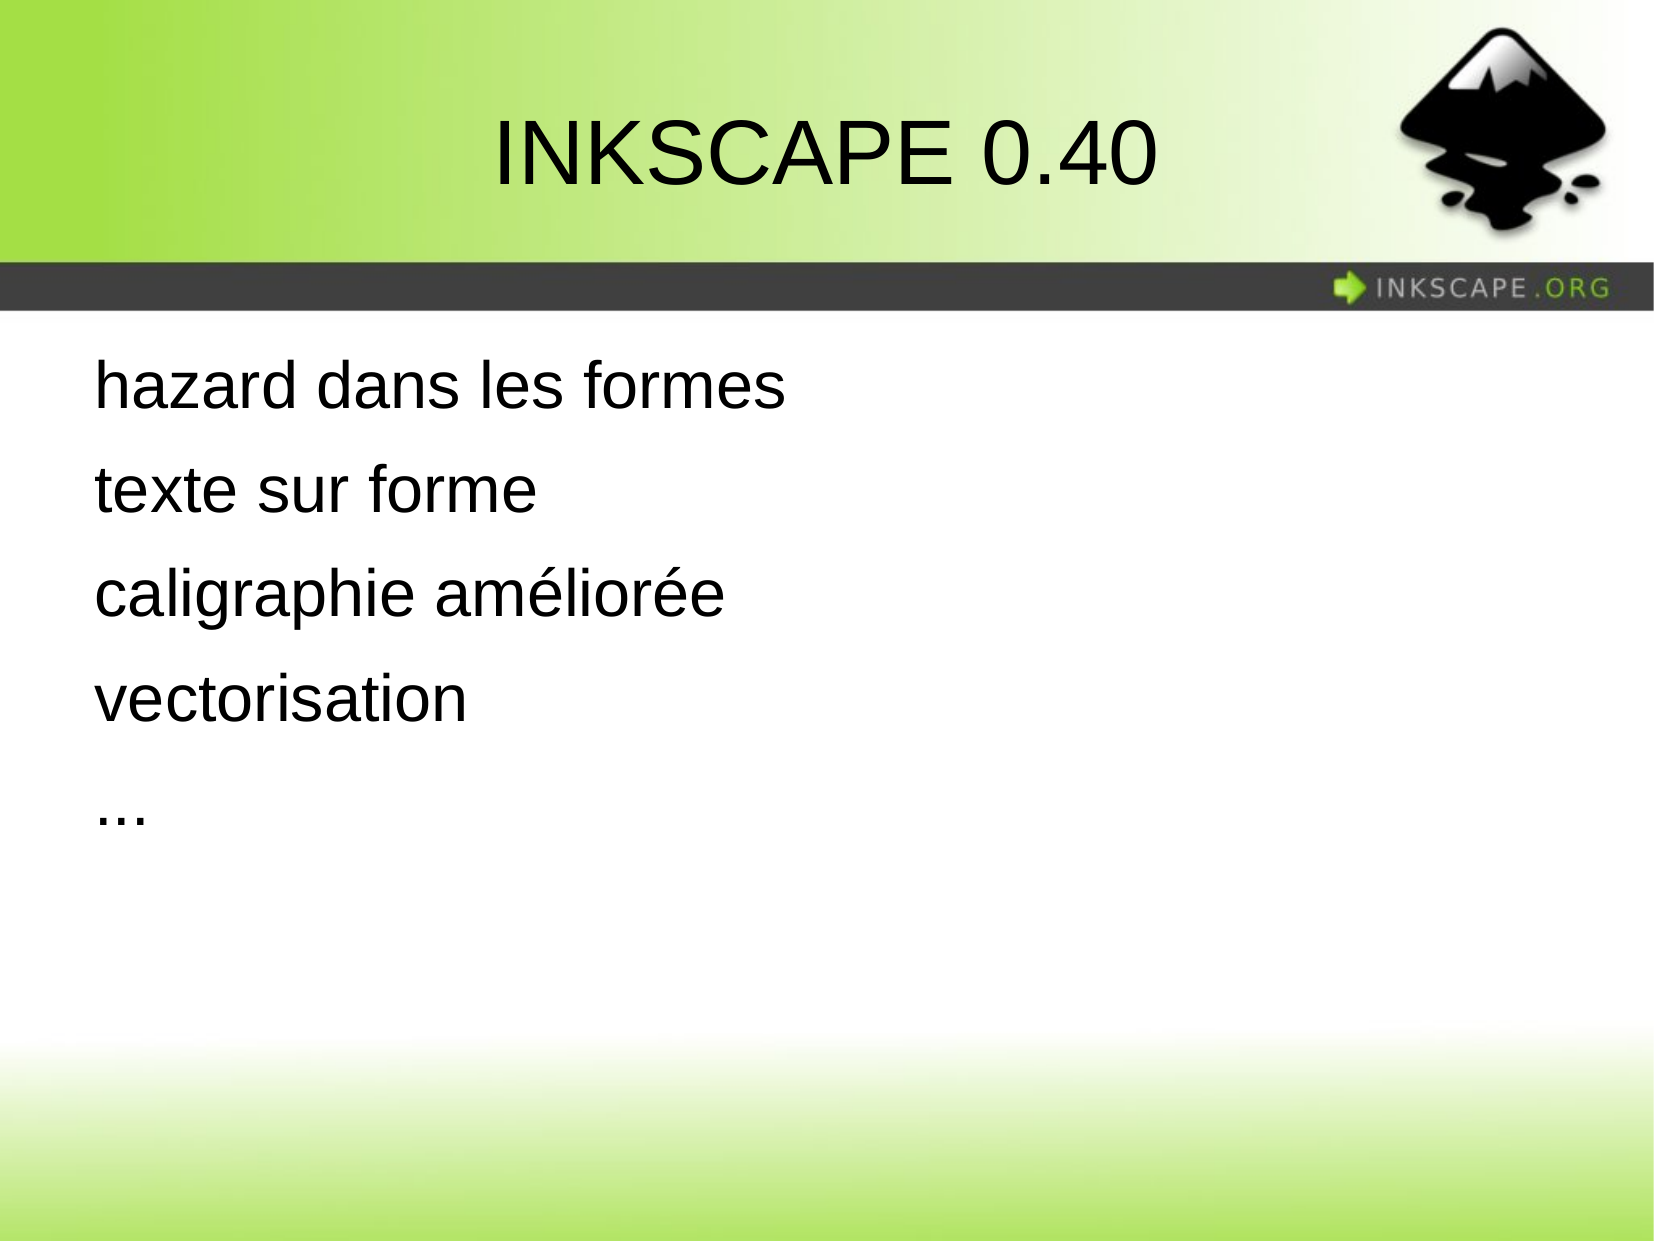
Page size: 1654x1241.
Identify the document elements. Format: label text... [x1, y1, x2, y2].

picture [0, 0, 1654, 1241]
title INKSCAPE 0.40 [82, 49, 1571, 257]
list hazard dans les formes texte sur forme caligraphie améliorée vectorisation ... [76, 347, 1565, 1152]
